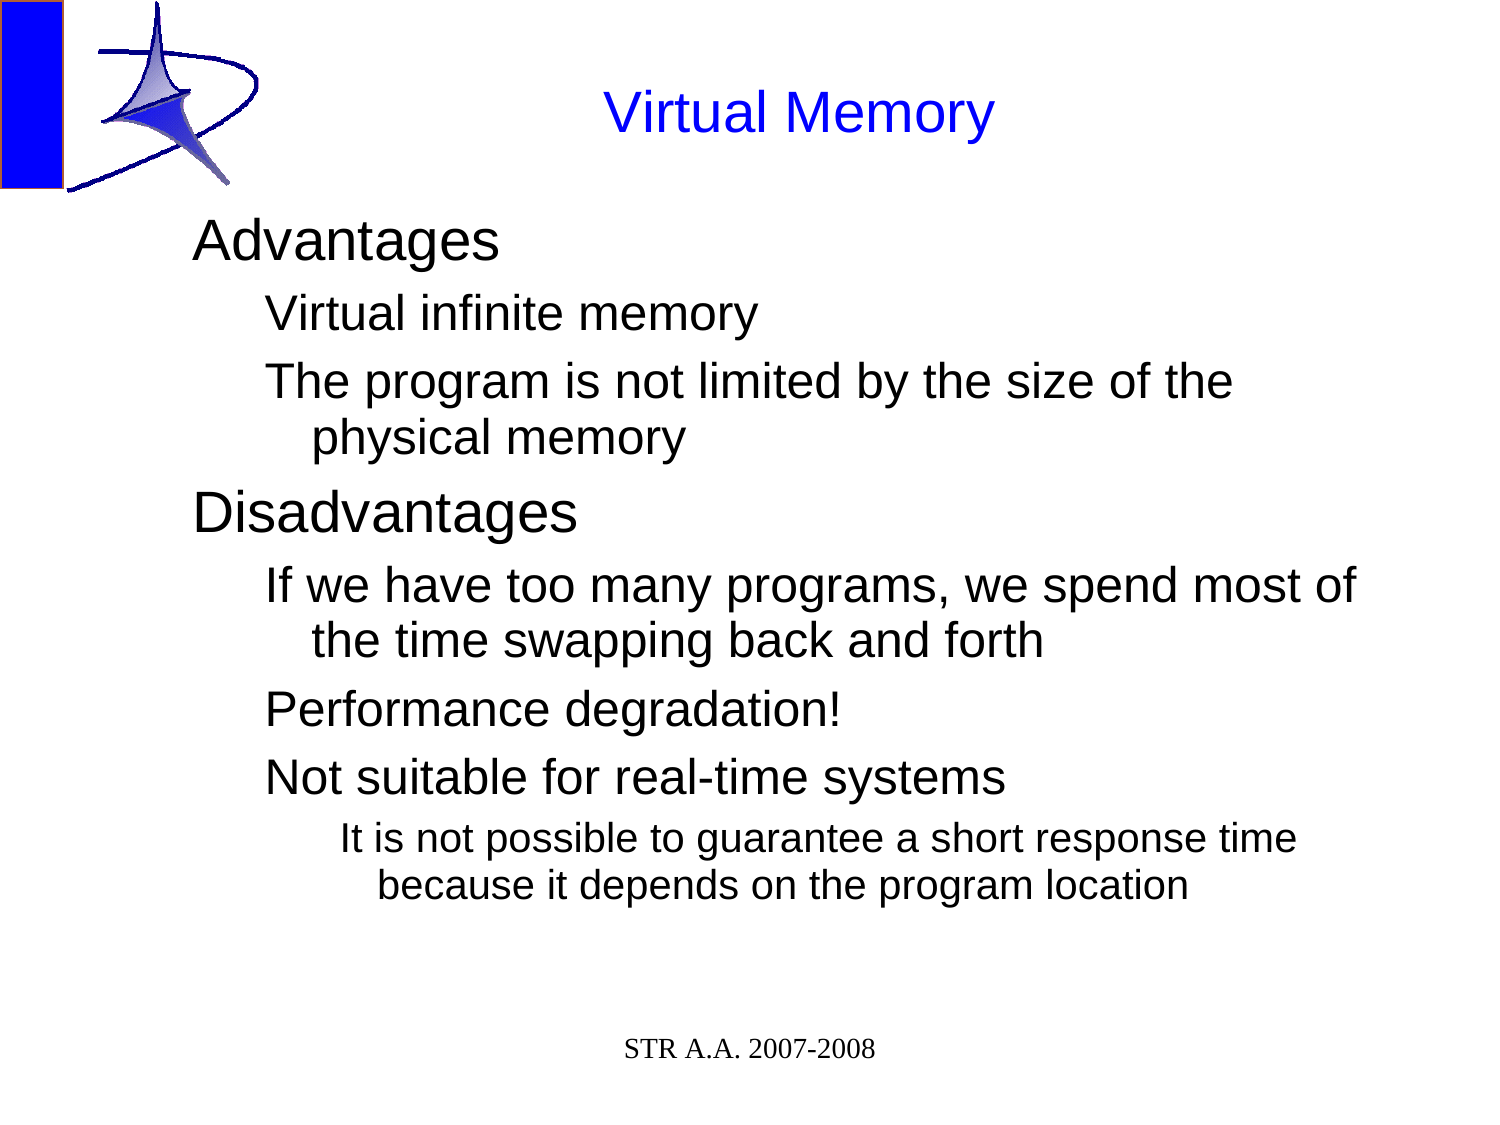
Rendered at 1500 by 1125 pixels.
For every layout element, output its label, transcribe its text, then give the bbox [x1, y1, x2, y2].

list Advantages Virtual infinite memory The program is not limited by the size of the physical memory Disadvantages If we have too many programs, we spend most of the time swapping back and forth Performance degradation! Not suitable for real-time systems It is not possible to guarantee a short response time because it depends on the program location [174, 199, 1425, 963]
picture [62, 0, 263, 197]
title Virtual Memory [174, 61, 1425, 164]
